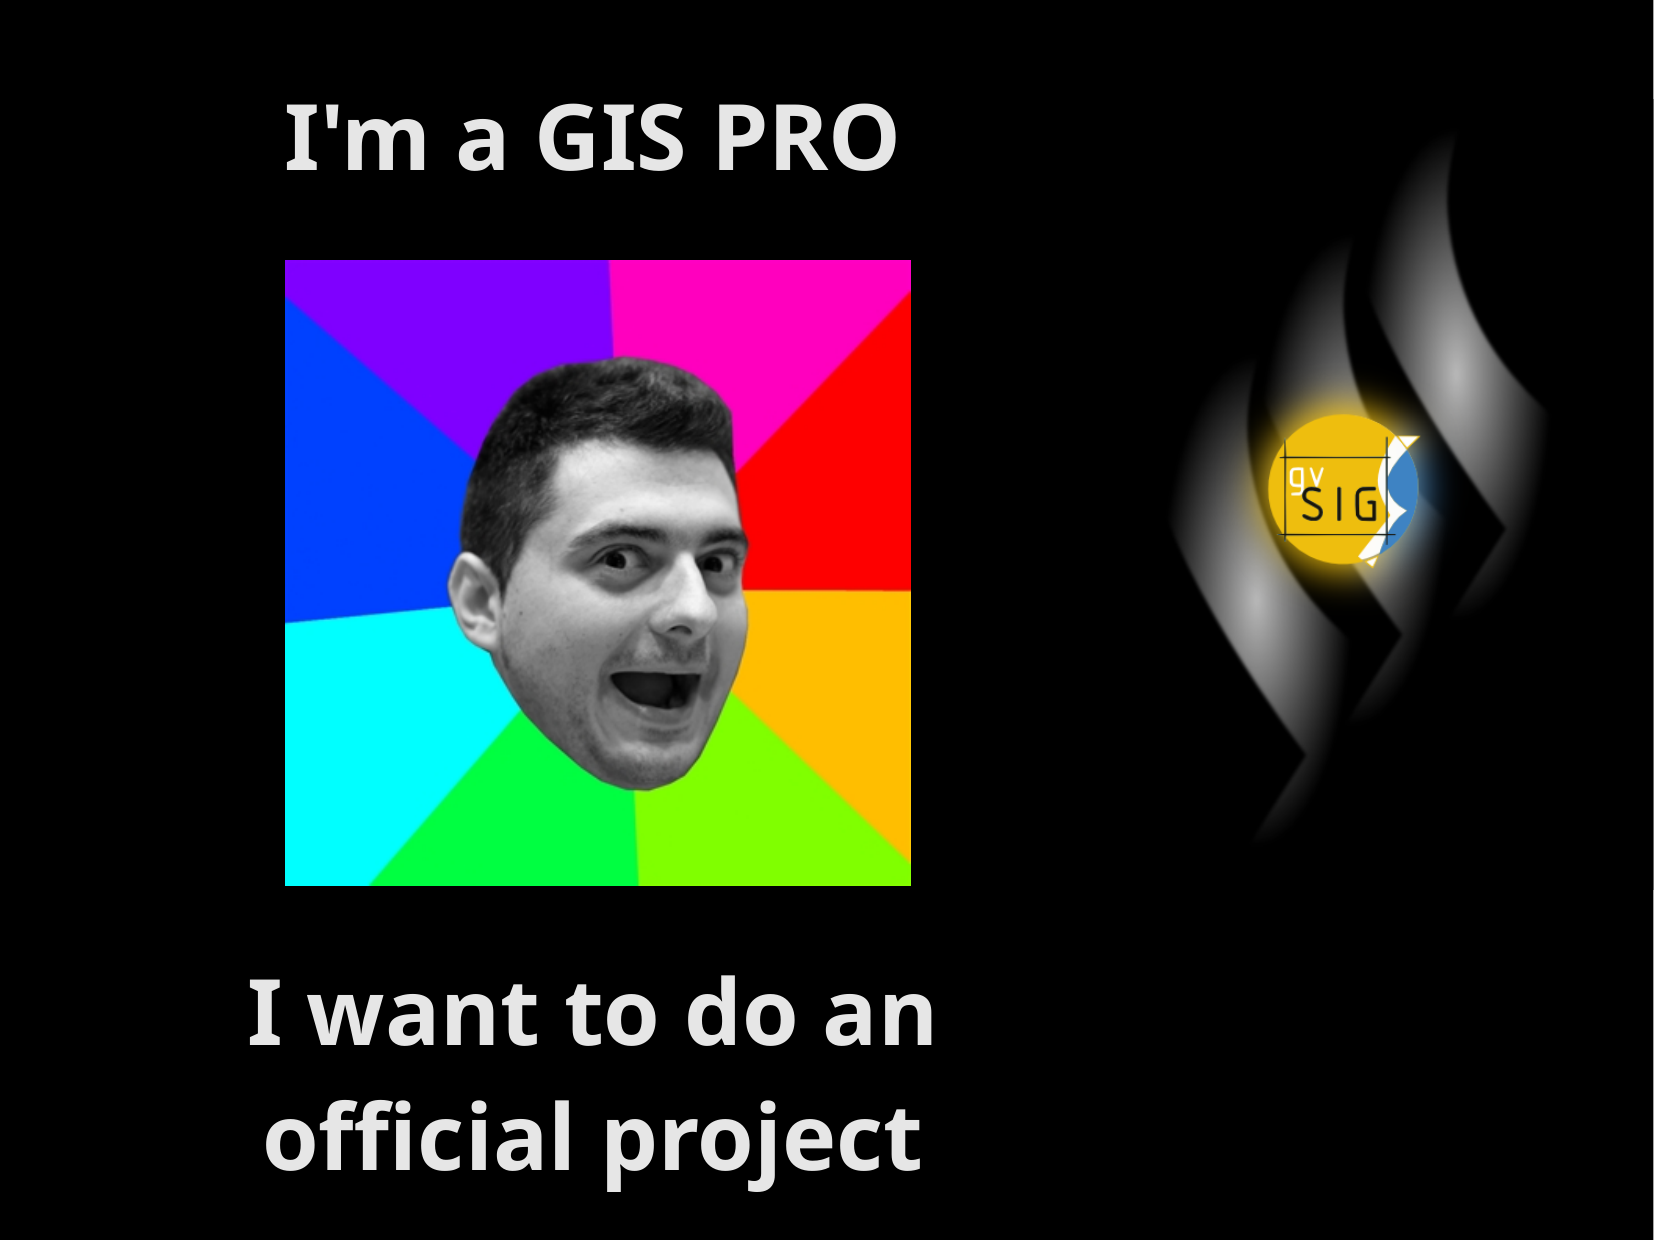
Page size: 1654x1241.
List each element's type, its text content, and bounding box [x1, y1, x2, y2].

picture [285, 260, 911, 886]
picture [1059, 99, 1654, 890]
title I'm a GIS PRO I want to do an official project [72, 133, 1115, 1137]
